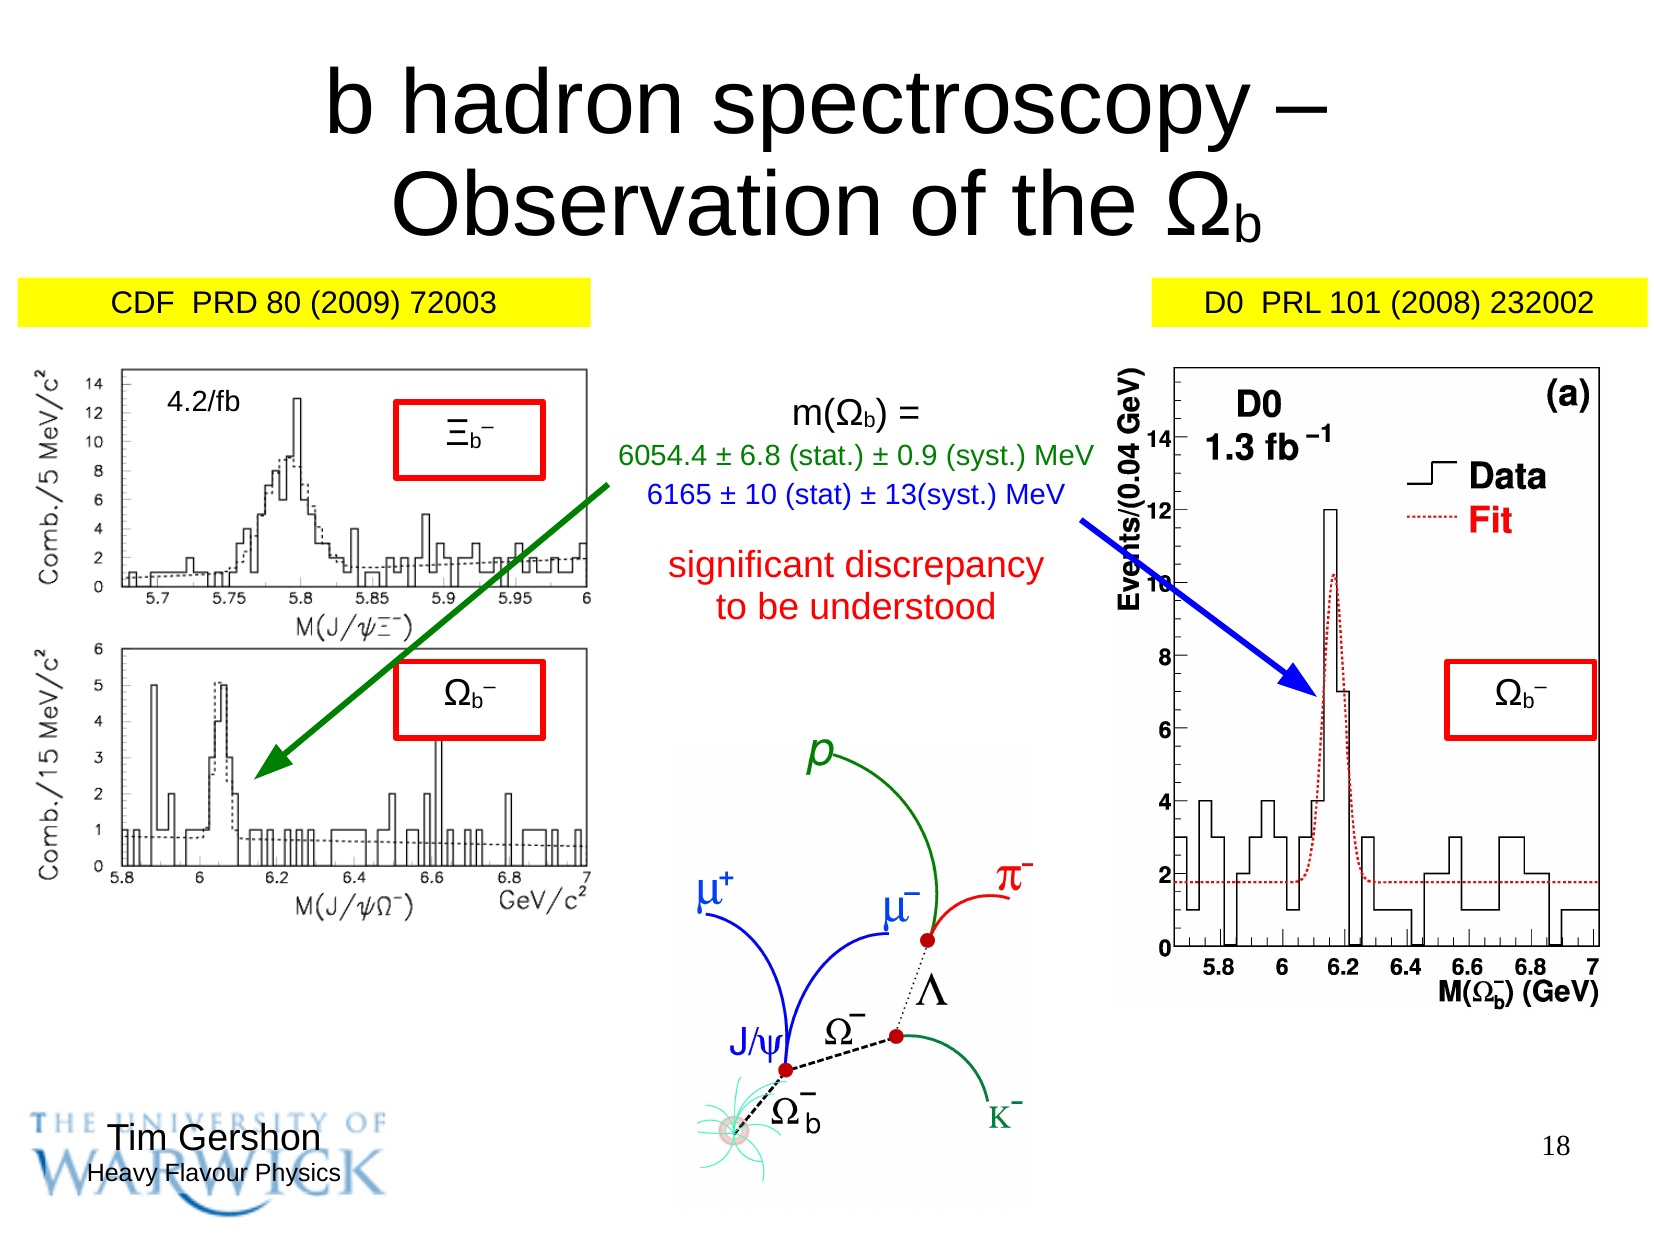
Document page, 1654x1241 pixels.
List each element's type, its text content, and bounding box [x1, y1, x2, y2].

picture [19, 1106, 406, 1232]
text_box Ωb– [395, 661, 544, 738]
text_box Ωb– [1446, 661, 1595, 739]
text_box D0 PRL 101 (2008) 232002 [1151, 277, 1648, 328]
text_box m(Ωb) = 6054.4 ± 6.8 (stat.) ± 0.9 (syst.) MeV 6165 ± 10 (stat) ± 13(syst.) MeV significant discrepancy to be understood [590, 383, 1123, 648]
picture [667, 738, 1034, 1213]
text_box Tim Gershon Heavy Flavour Physics [45, 1108, 383, 1194]
picture [1116, 360, 1610, 1011]
title b hadron spectroscopy – Observation of the Ωb [82, 35, 1571, 271]
picture [29, 350, 617, 927]
text_box 4.2/fb [129, 377, 278, 426]
text_box CDF PRD 80 (2009) 72003 [17, 277, 591, 328]
text_box Ξb– [395, 401, 544, 479]
